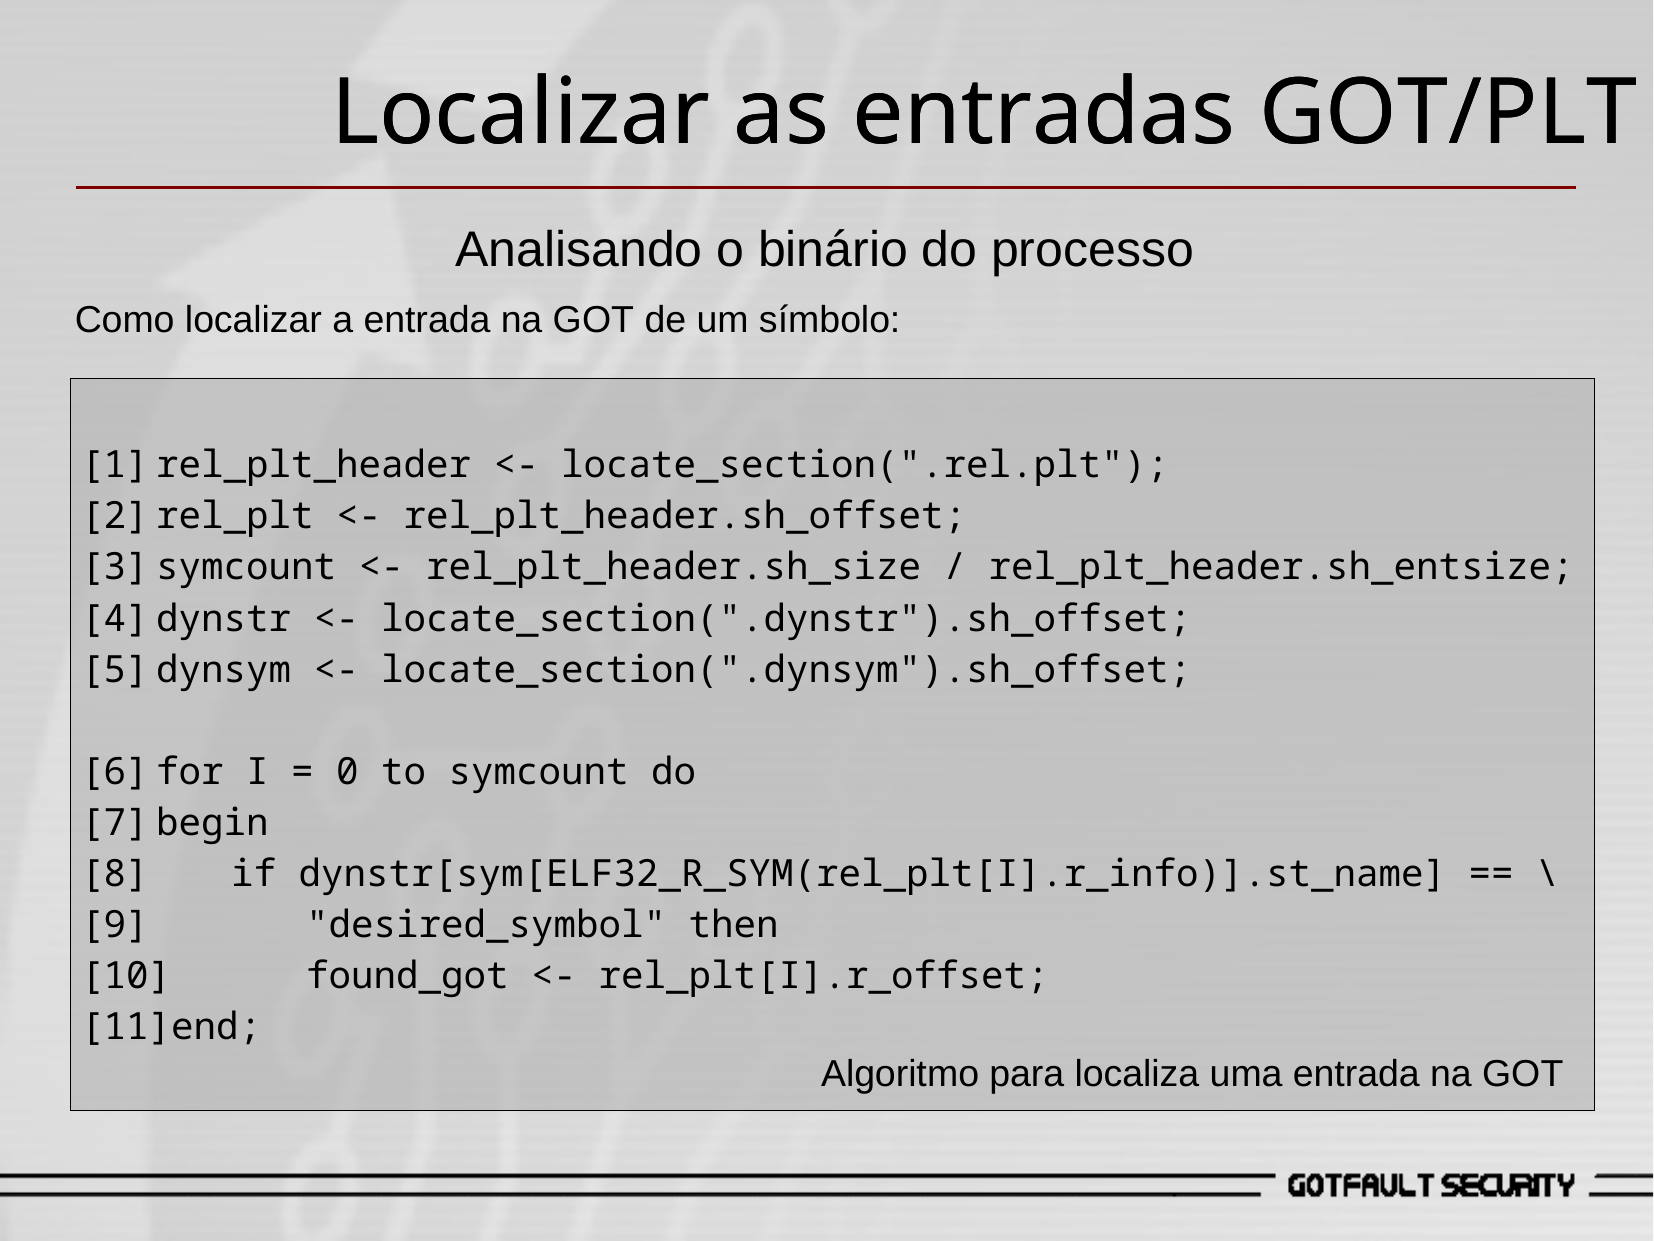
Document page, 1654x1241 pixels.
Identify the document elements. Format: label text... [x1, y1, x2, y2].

picture [0, 0, 1654, 1241]
text_box Analisando o binário do processo [52, 213, 1598, 291]
text_box [1] rel_plt_header <- locate_section(".rel.plt"); [2] rel_plt <- rel_plt_header.sh_offset; [3] symcount <- rel_plt_header.sh_size / rel_plt_header.sh_entsize; [4] dynstr <- locate_section(".dynstr").sh_offset; [5] dynsym <- locate_section(".dynsym").sh_offset; [6] for I = 0 to symcount do [7] begin [8] if dynstr[sym[ELF32_R_SYM(rel_plt[I].r_info)].st_name] == \ [9] "desired_symbol" then [10] found_got <- rel_plt[I].r_offset; [11]end; [70, 378, 1595, 1111]
text_box Algoritmo para localiza uma entrada na GOT [810, 1049, 1584, 1111]
text_box Localizar as entradas GOT/PLT [15, 37, 1653, 196]
text_box Como localizar a entrada na GOT de um símbolo: [60, 291, 1156, 353]
